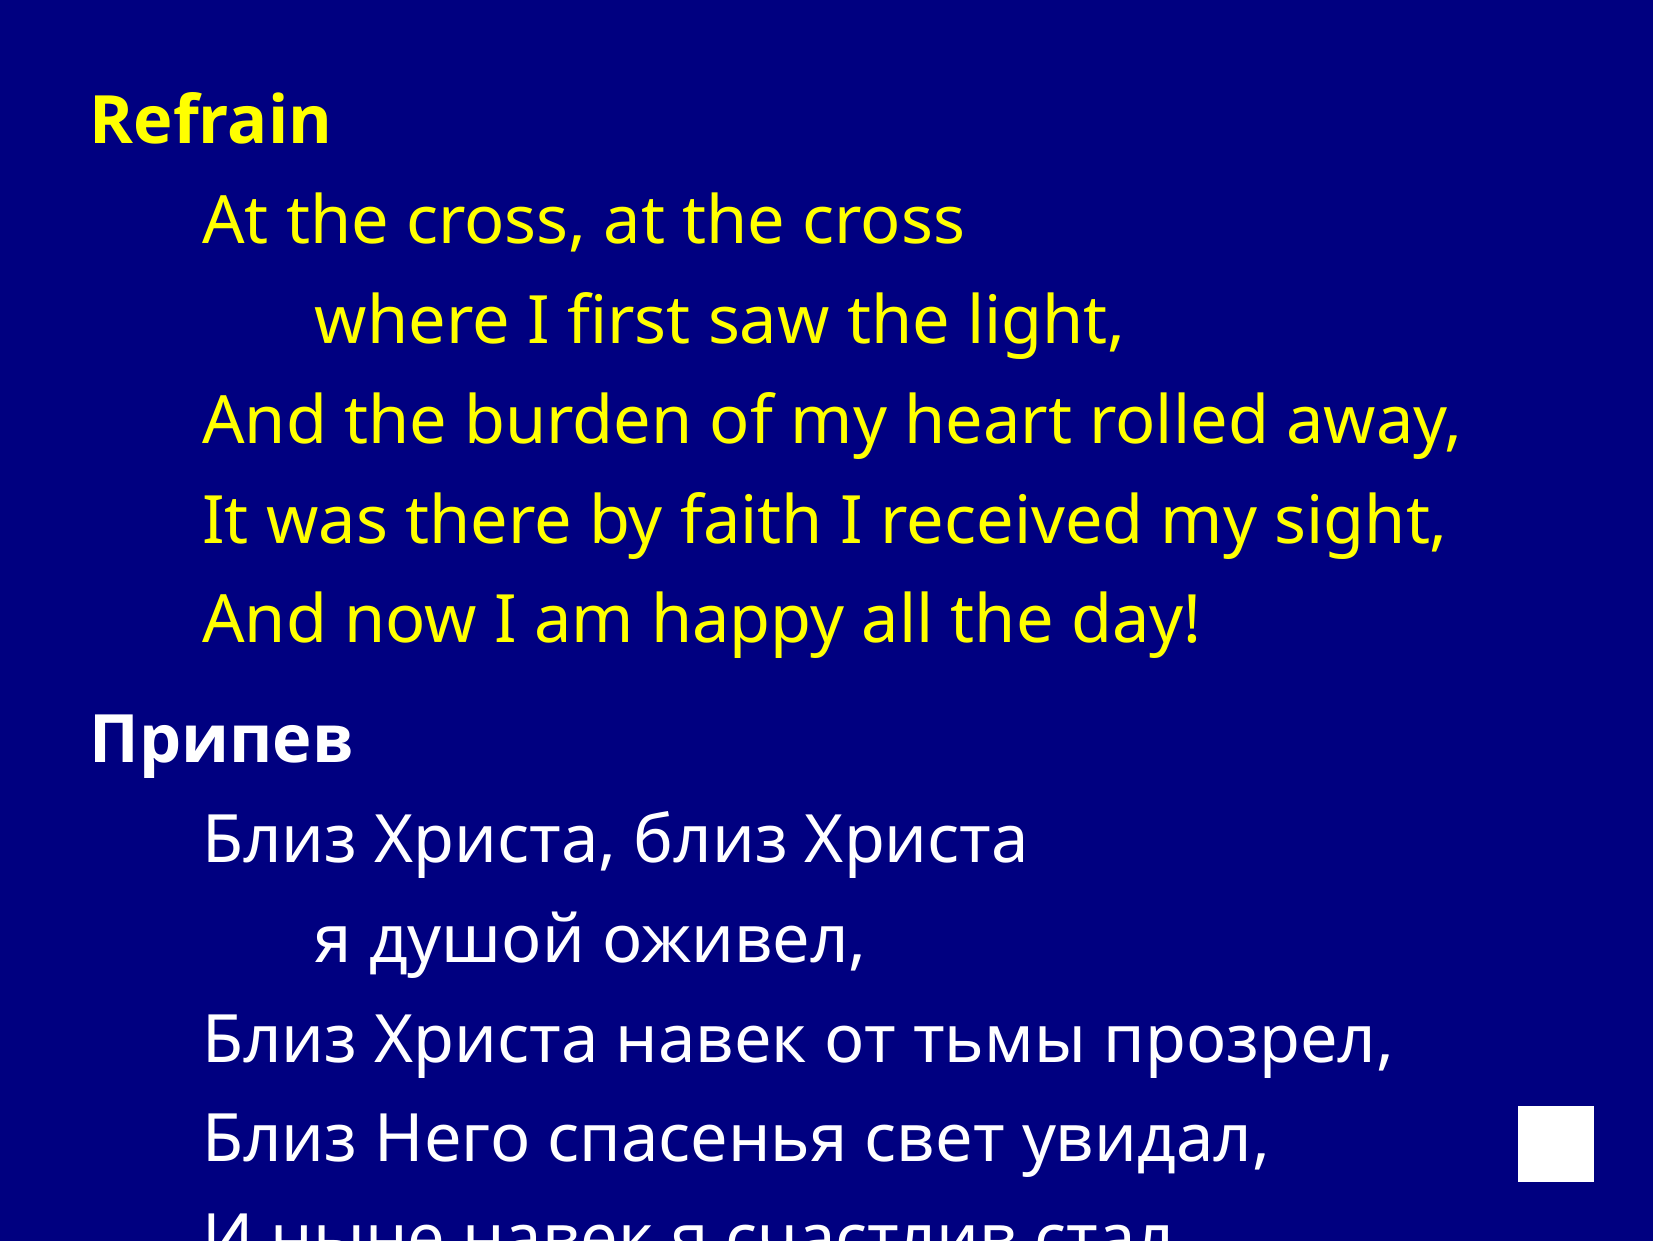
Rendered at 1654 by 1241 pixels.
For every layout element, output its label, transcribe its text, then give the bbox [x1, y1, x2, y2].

text_box Припев Близ Христа, близ Христа я душой оживел, Близ Христа навек от тьмы прозрел, Близ Него спасенья свет увидал, И ныне навек я счастлив стал. [75, 675, 1576, 1241]
text_box Refrain At the cross, at the cross where I first saw the light, And the burden of my heart rolled away, It was there by faith I received my sight, And now I am happy all the day! [75, 56, 1653, 638]
text_box [1576, 1106, 1594, 1182]
